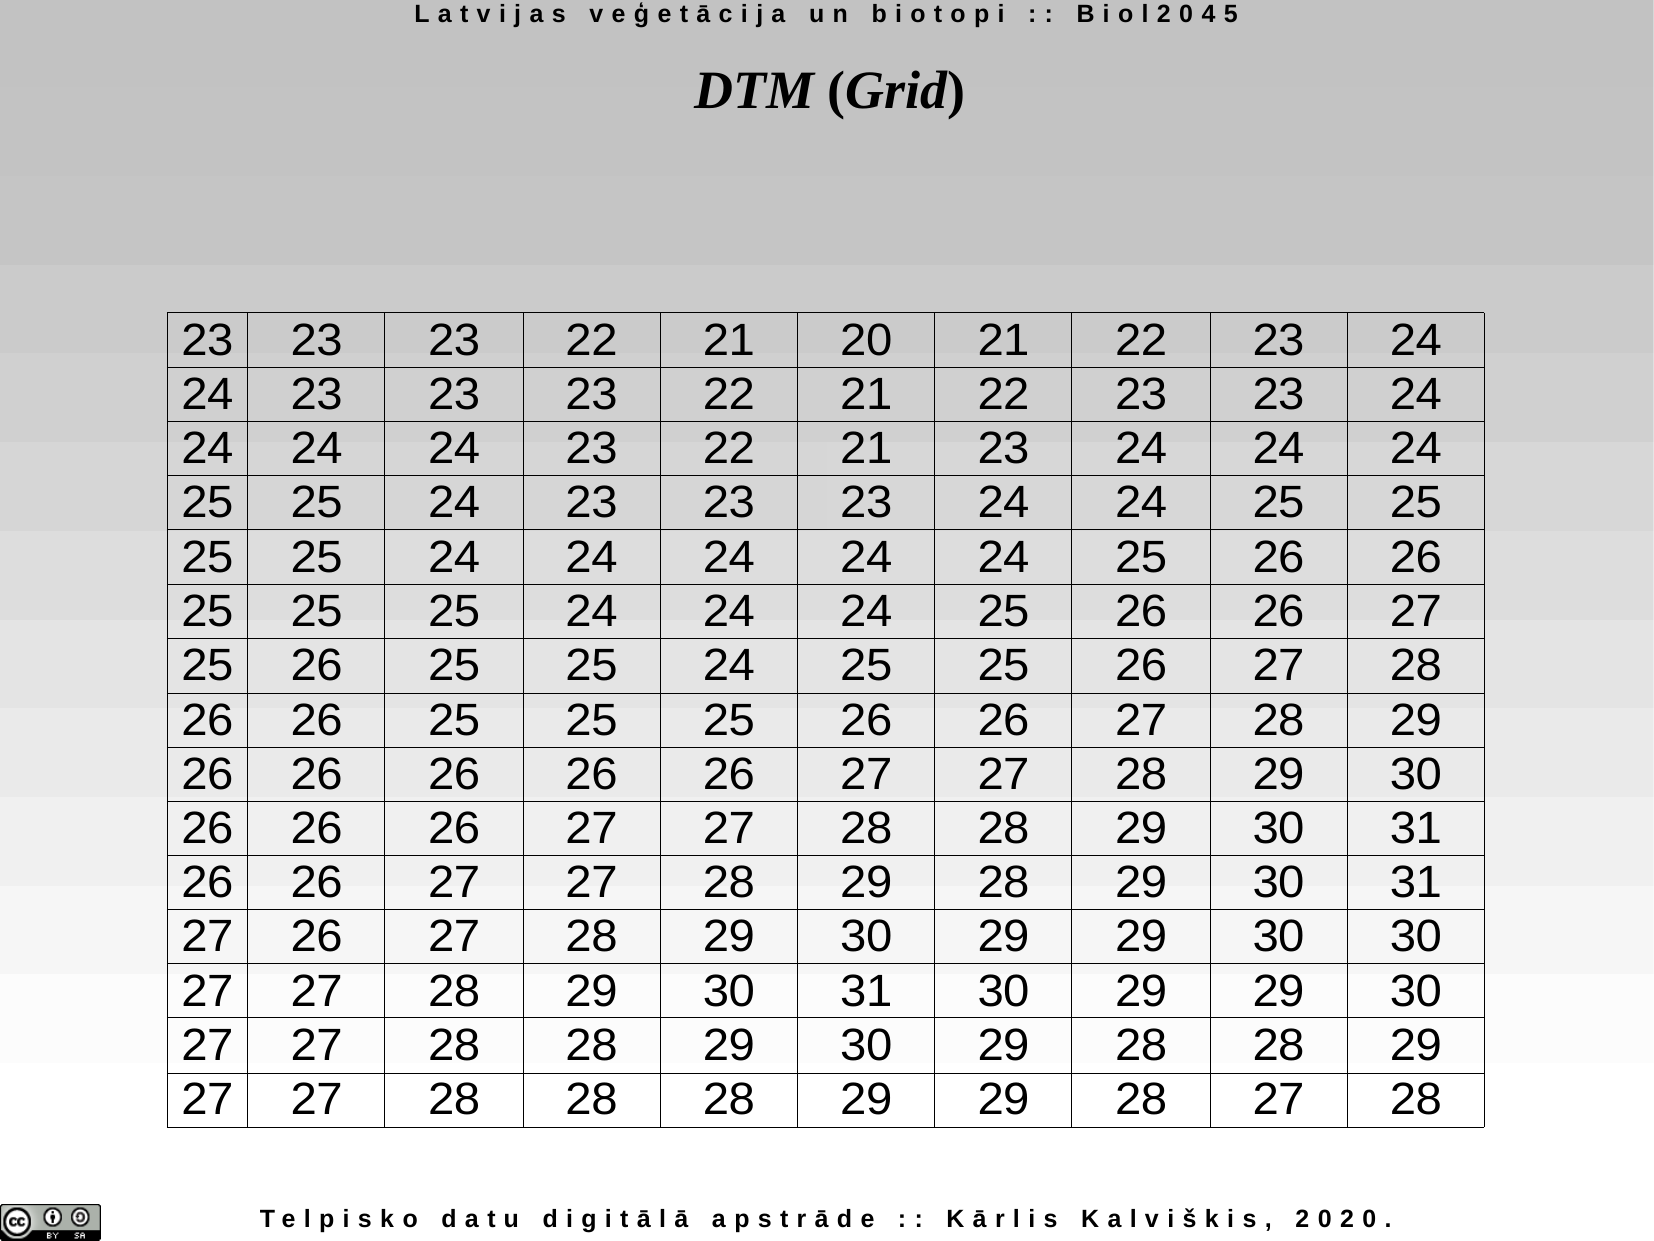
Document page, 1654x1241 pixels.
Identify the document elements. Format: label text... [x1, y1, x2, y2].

title DTM (Grid) [34, 61, 1626, 296]
picture [0, 0, 1654, 1241]
chart [166, 312, 1487, 1129]
